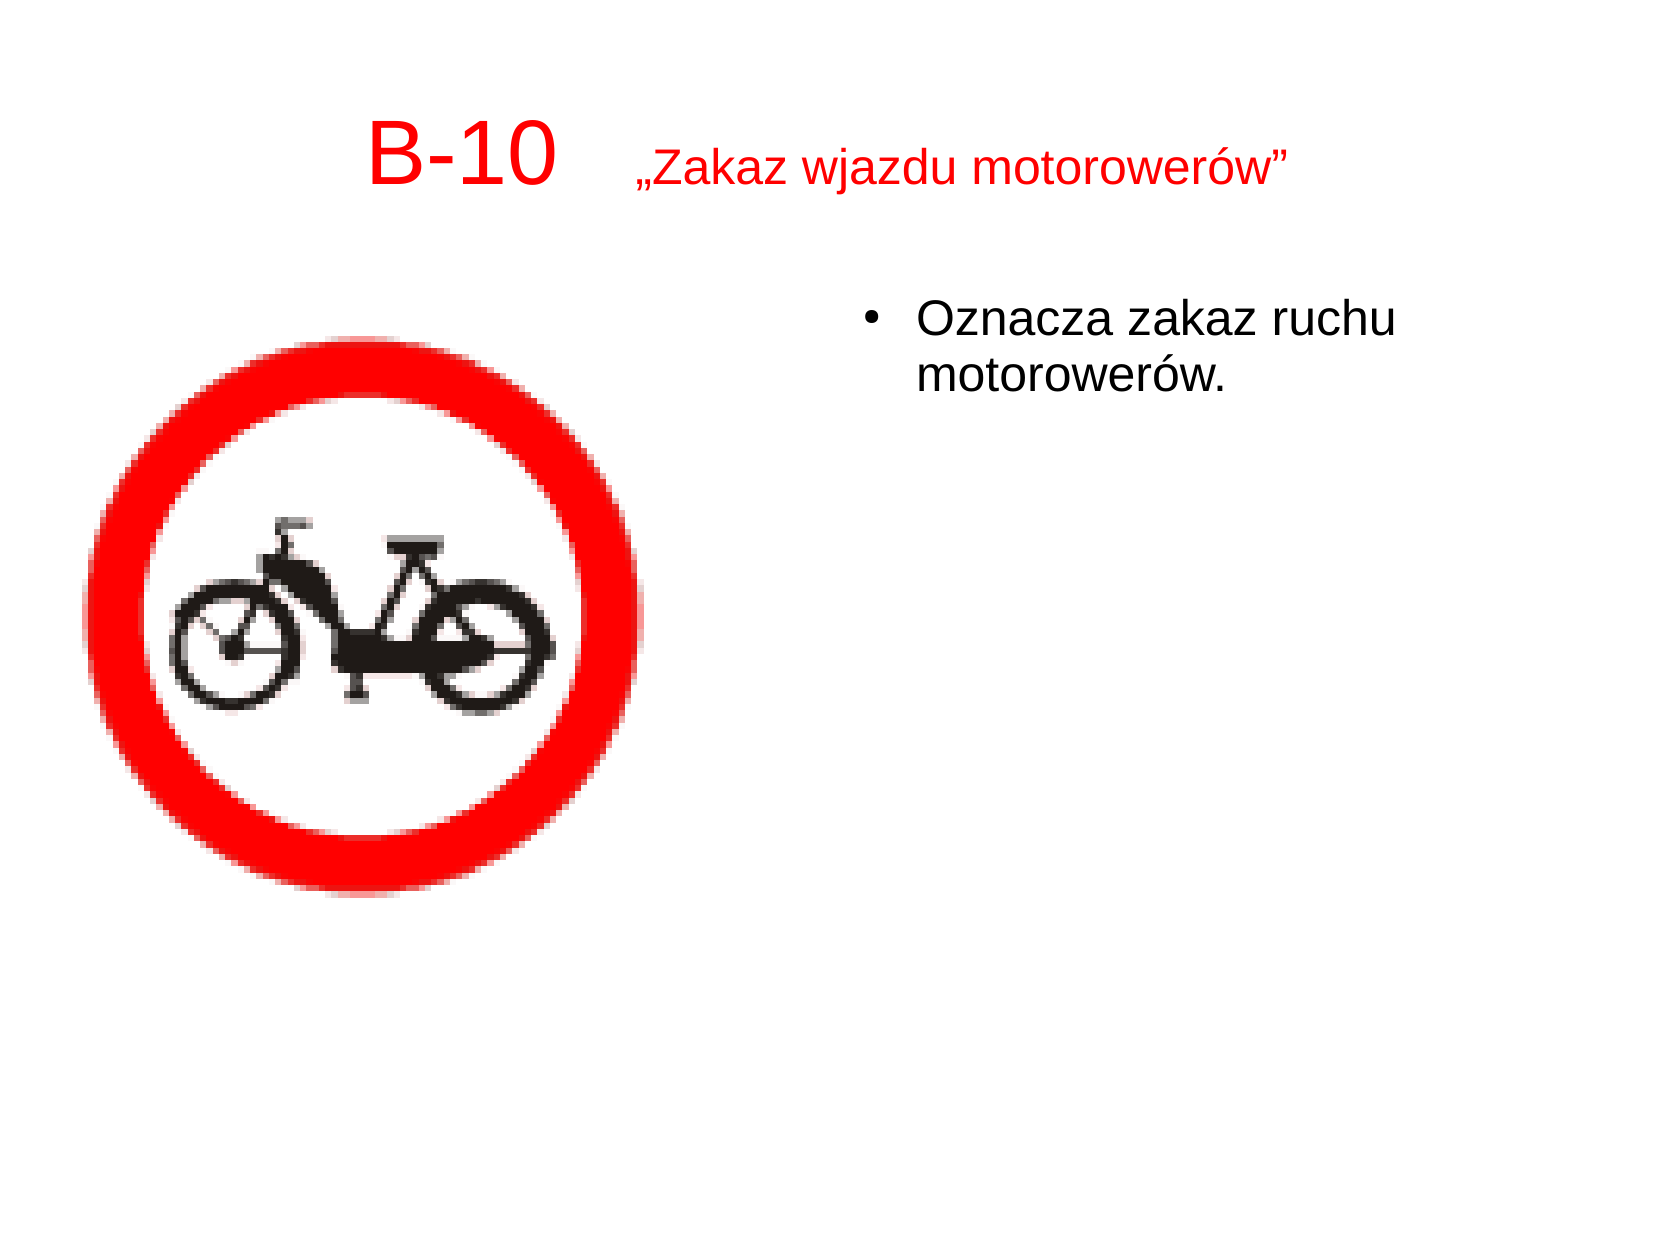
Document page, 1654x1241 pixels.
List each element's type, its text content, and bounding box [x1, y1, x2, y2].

list Oznacza zakaz ruchu motorowerów. [845, 290, 1572, 1094]
title B-10 „Zakaz wjazdu motorowerów” [82, 56, 1571, 250]
picture [82, 336, 644, 898]
